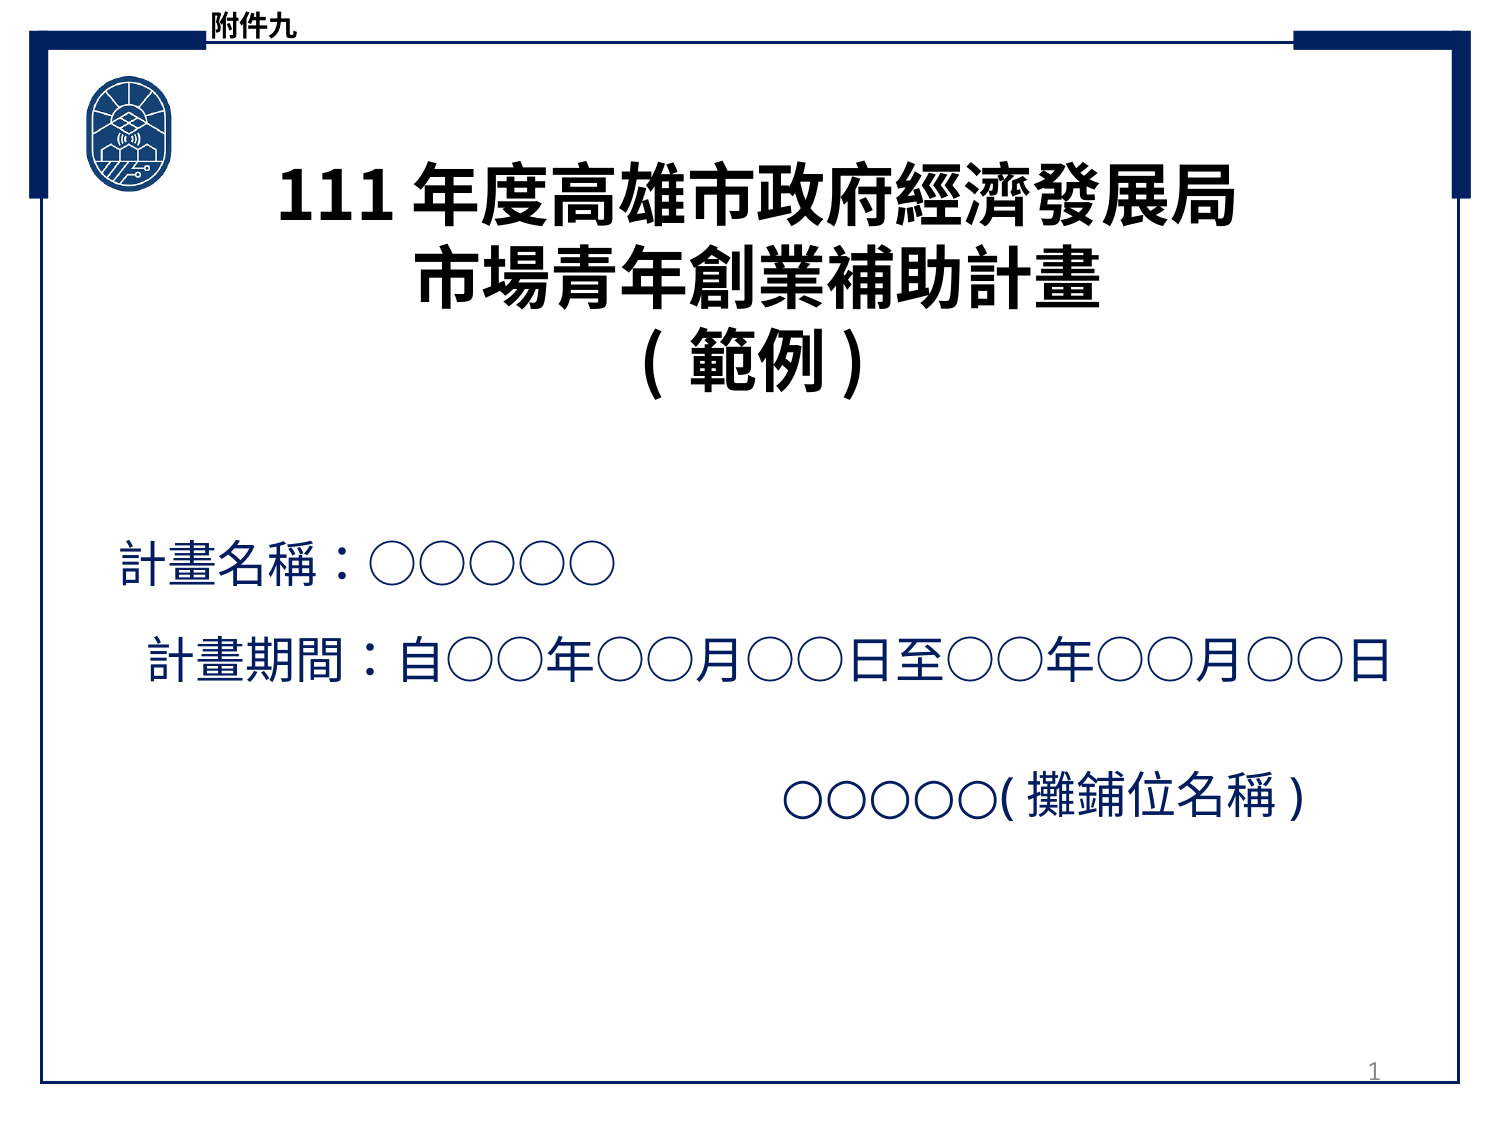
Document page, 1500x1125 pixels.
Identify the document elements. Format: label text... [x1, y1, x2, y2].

text_box 附件九 [195, 0, 313, 50]
title 111年度高雄市政府經濟發展局 市場青年創業補助計畫 (範例) [194, 143, 1320, 410]
text_box ○○○○○(攤鋪位名稱) [572, 756, 1435, 832]
slide_number <編號> [1059, 1042, 1397, 1103]
text_box 計畫期間：自○○年○○月○○日至○○年○○月○○日 [130, 621, 1411, 697]
picture [50, 55, 207, 212]
text_box 計畫名稱：○○○○○ [102, 524, 634, 600]
